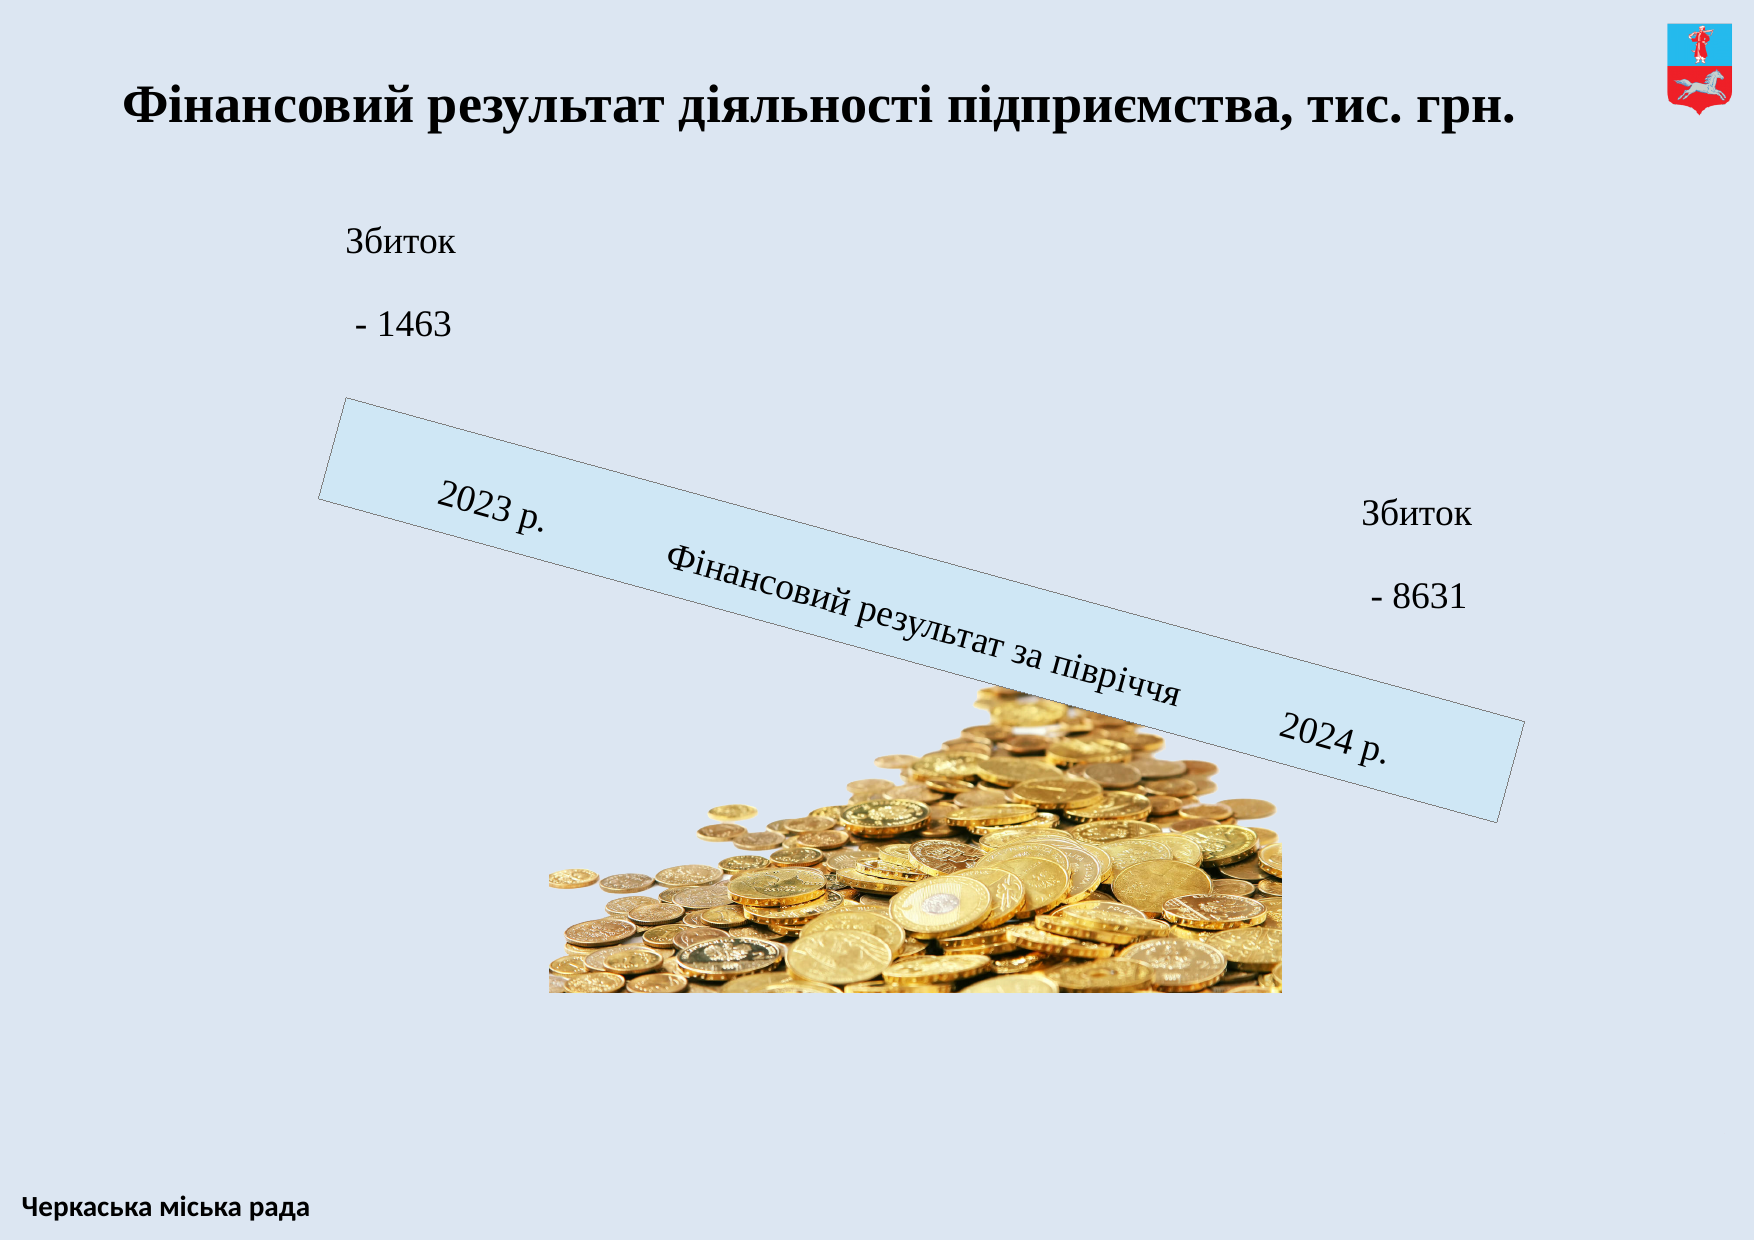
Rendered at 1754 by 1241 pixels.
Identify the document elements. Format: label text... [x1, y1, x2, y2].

text_box 2023 р. Фінансовий результат за півріччя 2024 р. [406, 460, 1418, 826]
text_box Збиток - 8631 [1346, 484, 1560, 666]
picture [1664, 21, 1734, 117]
text_box Збиток - 1463 [330, 212, 556, 378]
text_box [318, 397, 1525, 823]
picture [748, 507, 1282, 654]
text_box Черкаська міська рада [7, 1180, 380, 1230]
text_box Фінансовий результат діяльності підприємства, тис. грн. [107, 66, 1678, 142]
picture [549, 594, 1282, 993]
